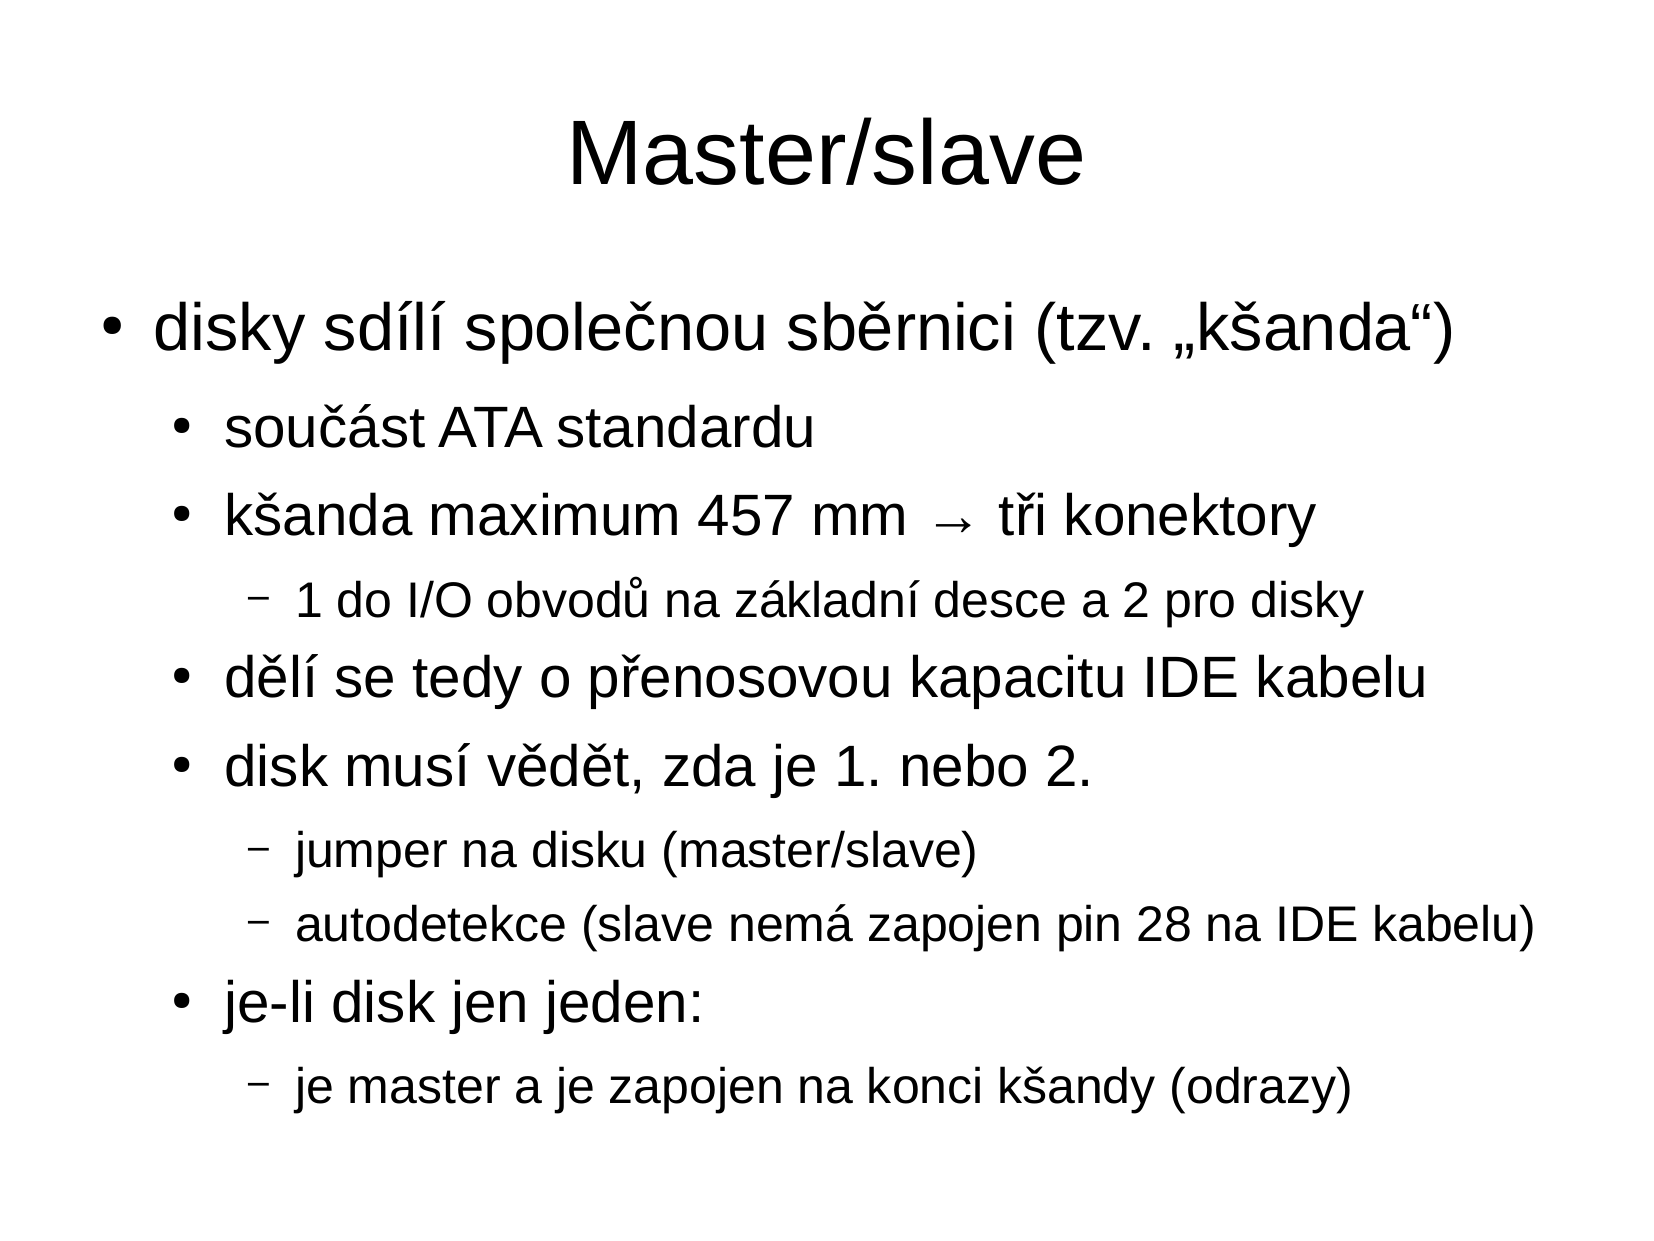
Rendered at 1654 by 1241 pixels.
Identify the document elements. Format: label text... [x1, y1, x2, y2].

list disky sdílí společnou sběrnici (tzv. „kšanda“) součást ATA standardu kšanda maximum 457 mm → tři konektory 1 do I/O obvodů na základní desce a 2 pro disky dělí se tedy o přenosovou kapacitu IDE kabelu disk musí vědět, zda je 1. nebo 2. jumper na disku (master/slave) autodetekce (slave nemá zapojen pin 28 na IDE kabelu) je-li disk jen jeden: je master a je zapojen na konci kšandy (odrazy) [82, 290, 1571, 1114]
title Master/slave [82, 56, 1571, 250]
